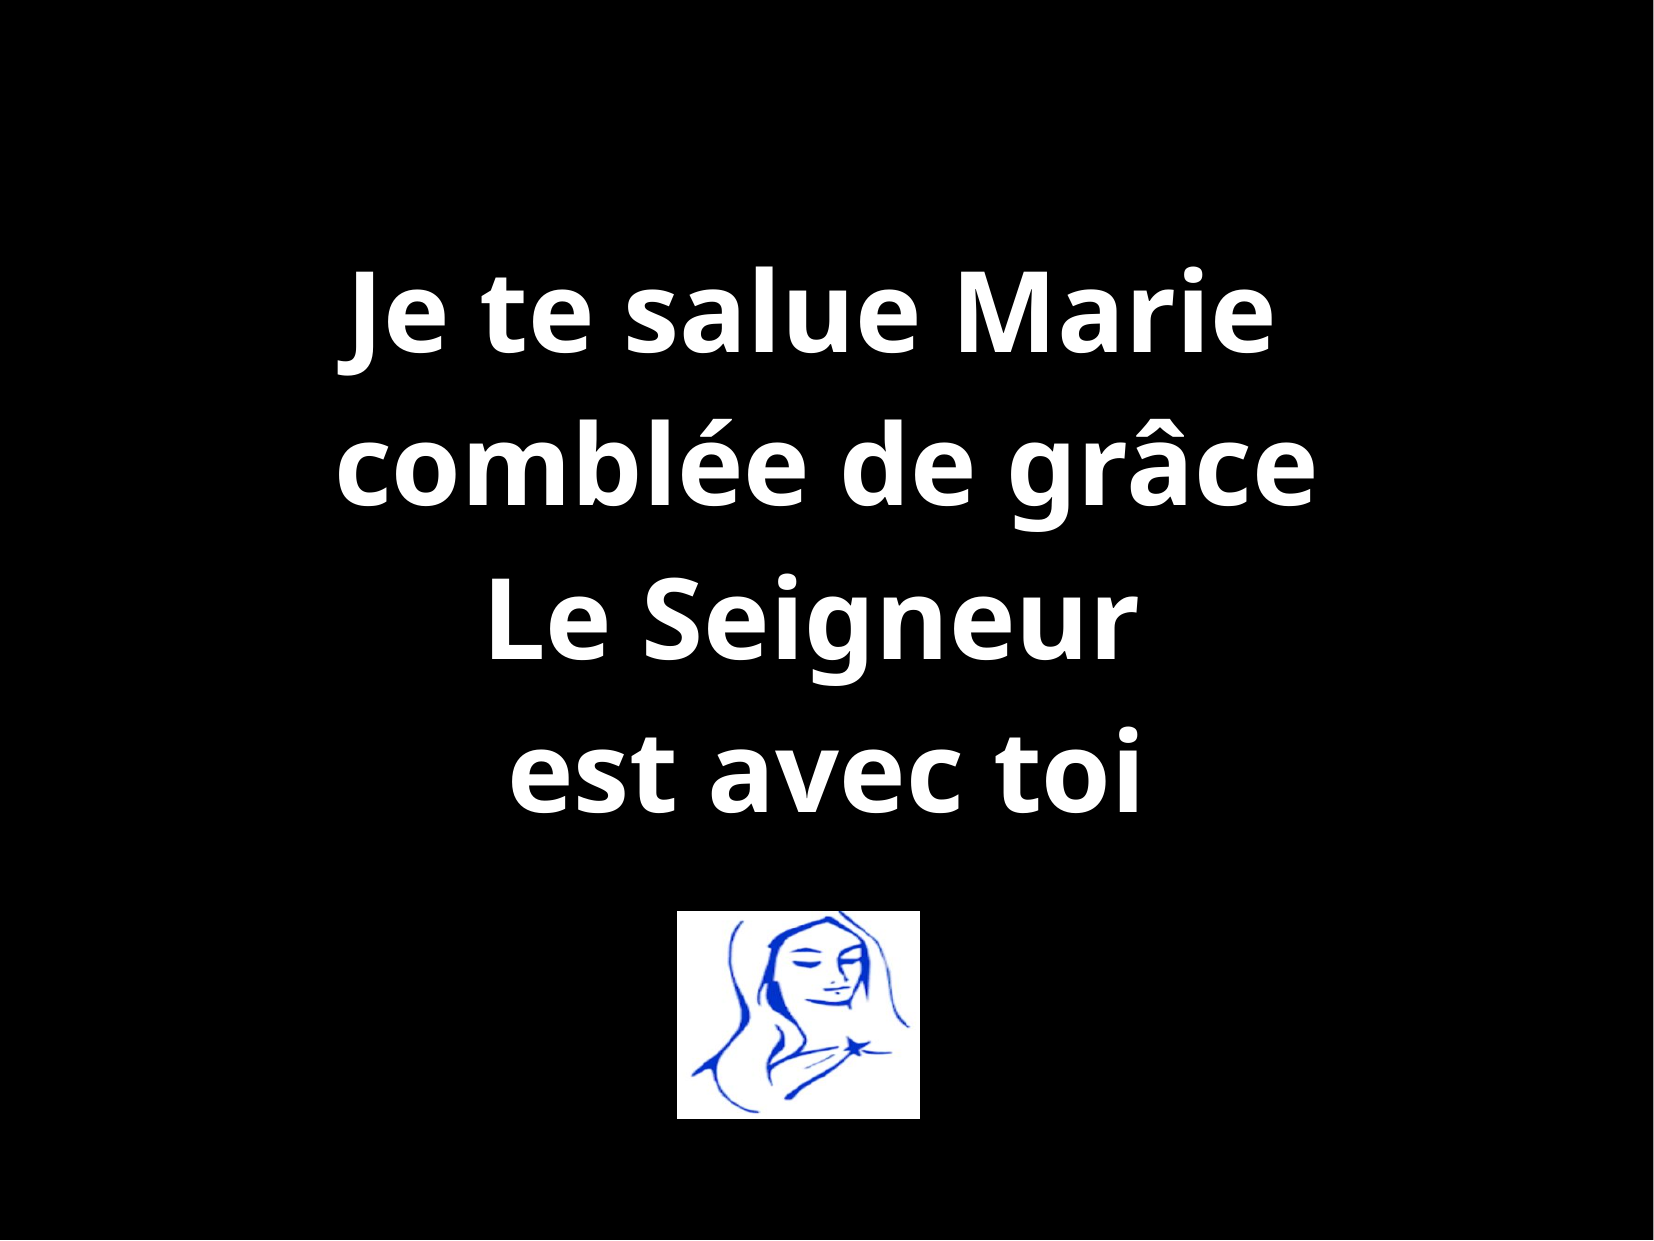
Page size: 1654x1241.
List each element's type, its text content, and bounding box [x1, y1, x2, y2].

picture [677, 911, 920, 1119]
subtitle Je te salue Marie comblée de grâce Le Seigneur est avec toi [23, 0, 1630, 1236]
